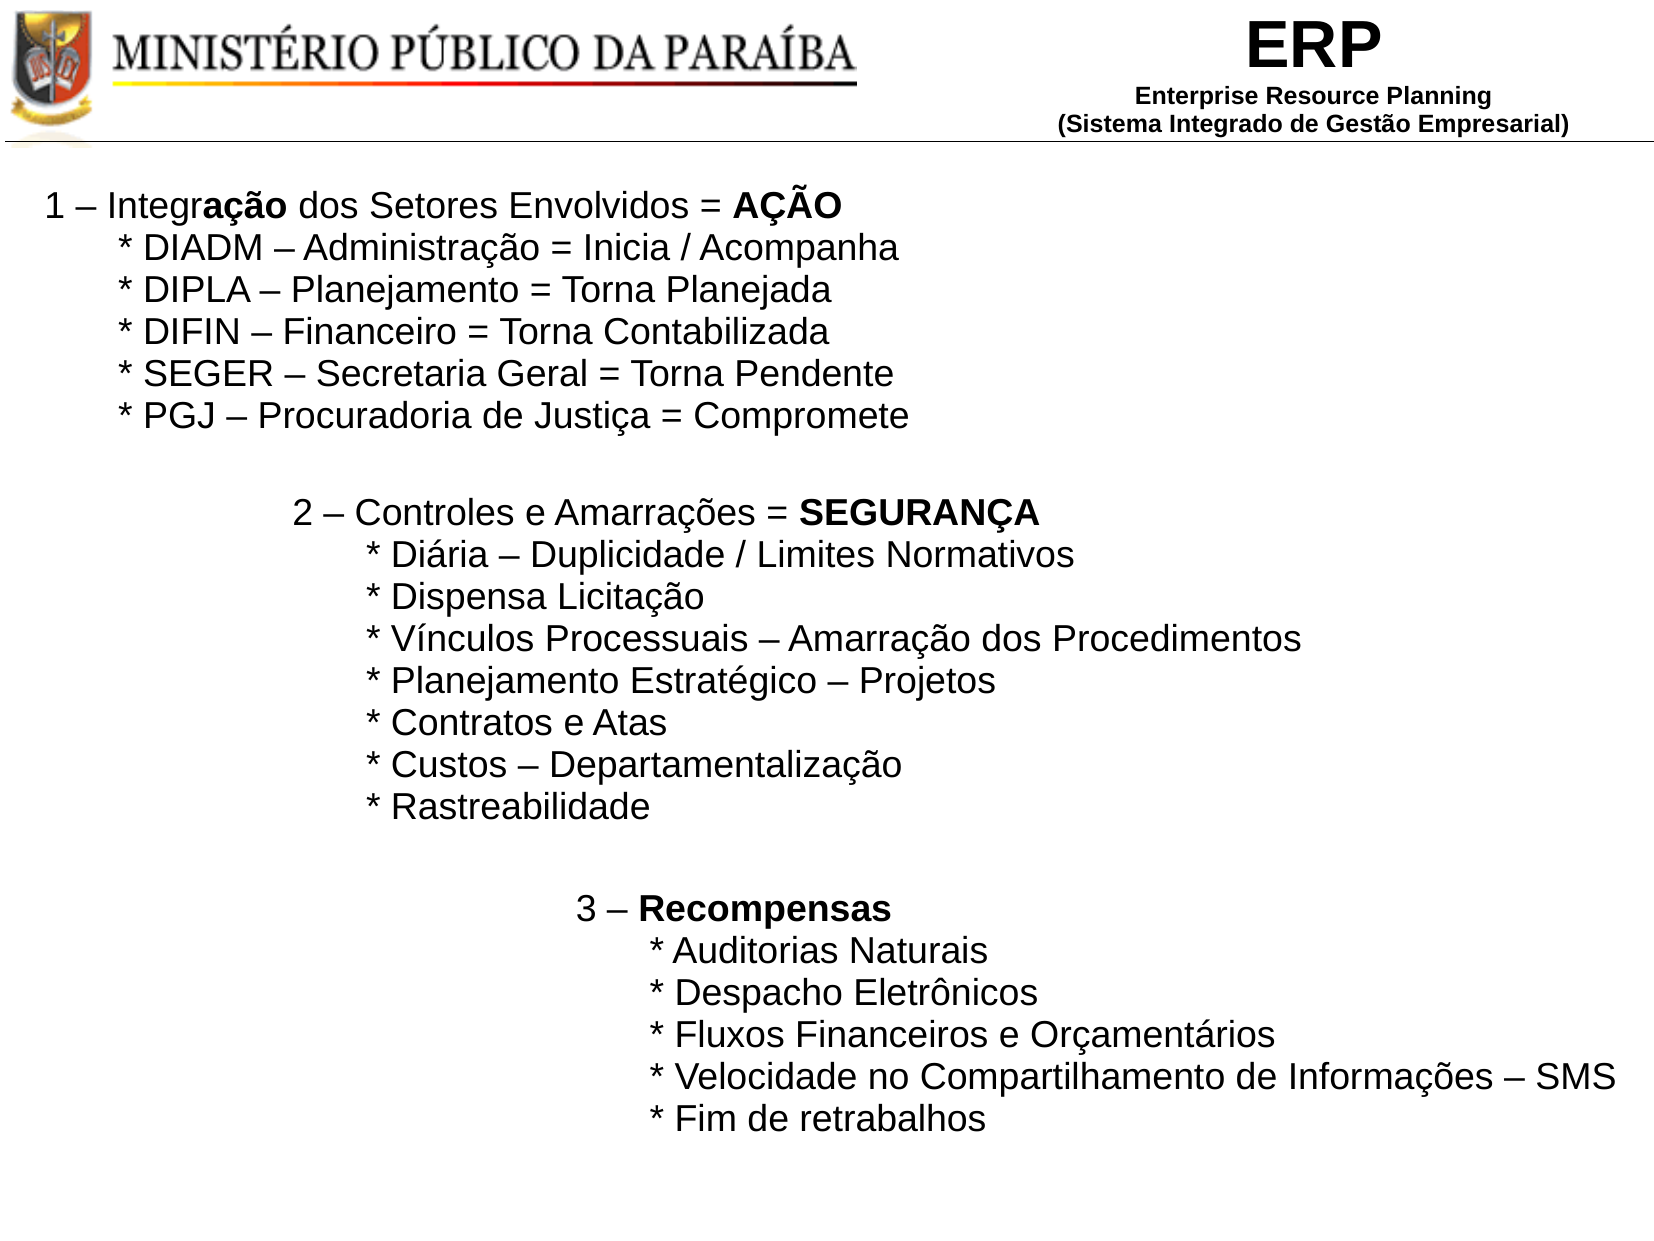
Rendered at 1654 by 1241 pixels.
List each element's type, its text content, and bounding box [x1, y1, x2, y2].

text_box ERP Enterprise Resource Planning (Sistema Integrado de Gestão Empresarial) [974, 0, 1654, 178]
picture [10, 10, 857, 141]
text_box 2 – Controles e Amarrações = SEGURANÇA * Diária – Duplicidade / Limites Normativos * Dispensa Licitação * Vínculos Processuais – Amarração dos Procedimentos * Planejamento Estratégico – Projetos * Contratos e Atas * Custos – Departamentalização * Rastreabilidade [277, 484, 1329, 837]
text_box 1 – Integração dos Setores Envolvidos = AÇÃO * DIADM – Administração = Inicia / Acompanha * DIPLA – Planejamento = Torna Planejada * DIFIN – Financeiro = Torna Contabilizada * SEGER – Secretaria Geral = Torna Pendente * PGJ – Procuradoria de Justiça = Compromete [29, 177, 939, 446]
text_box 3 – Recompensas * Auditorias Naturais * Despacho Eletrônicos * Fluxos Financeiros e Orçamentários * Velocidade no Compartilhamento de Informações – SMS * Fim de retrabalhos [561, 879, 1648, 1149]
picture [10, 142, 857, 148]
